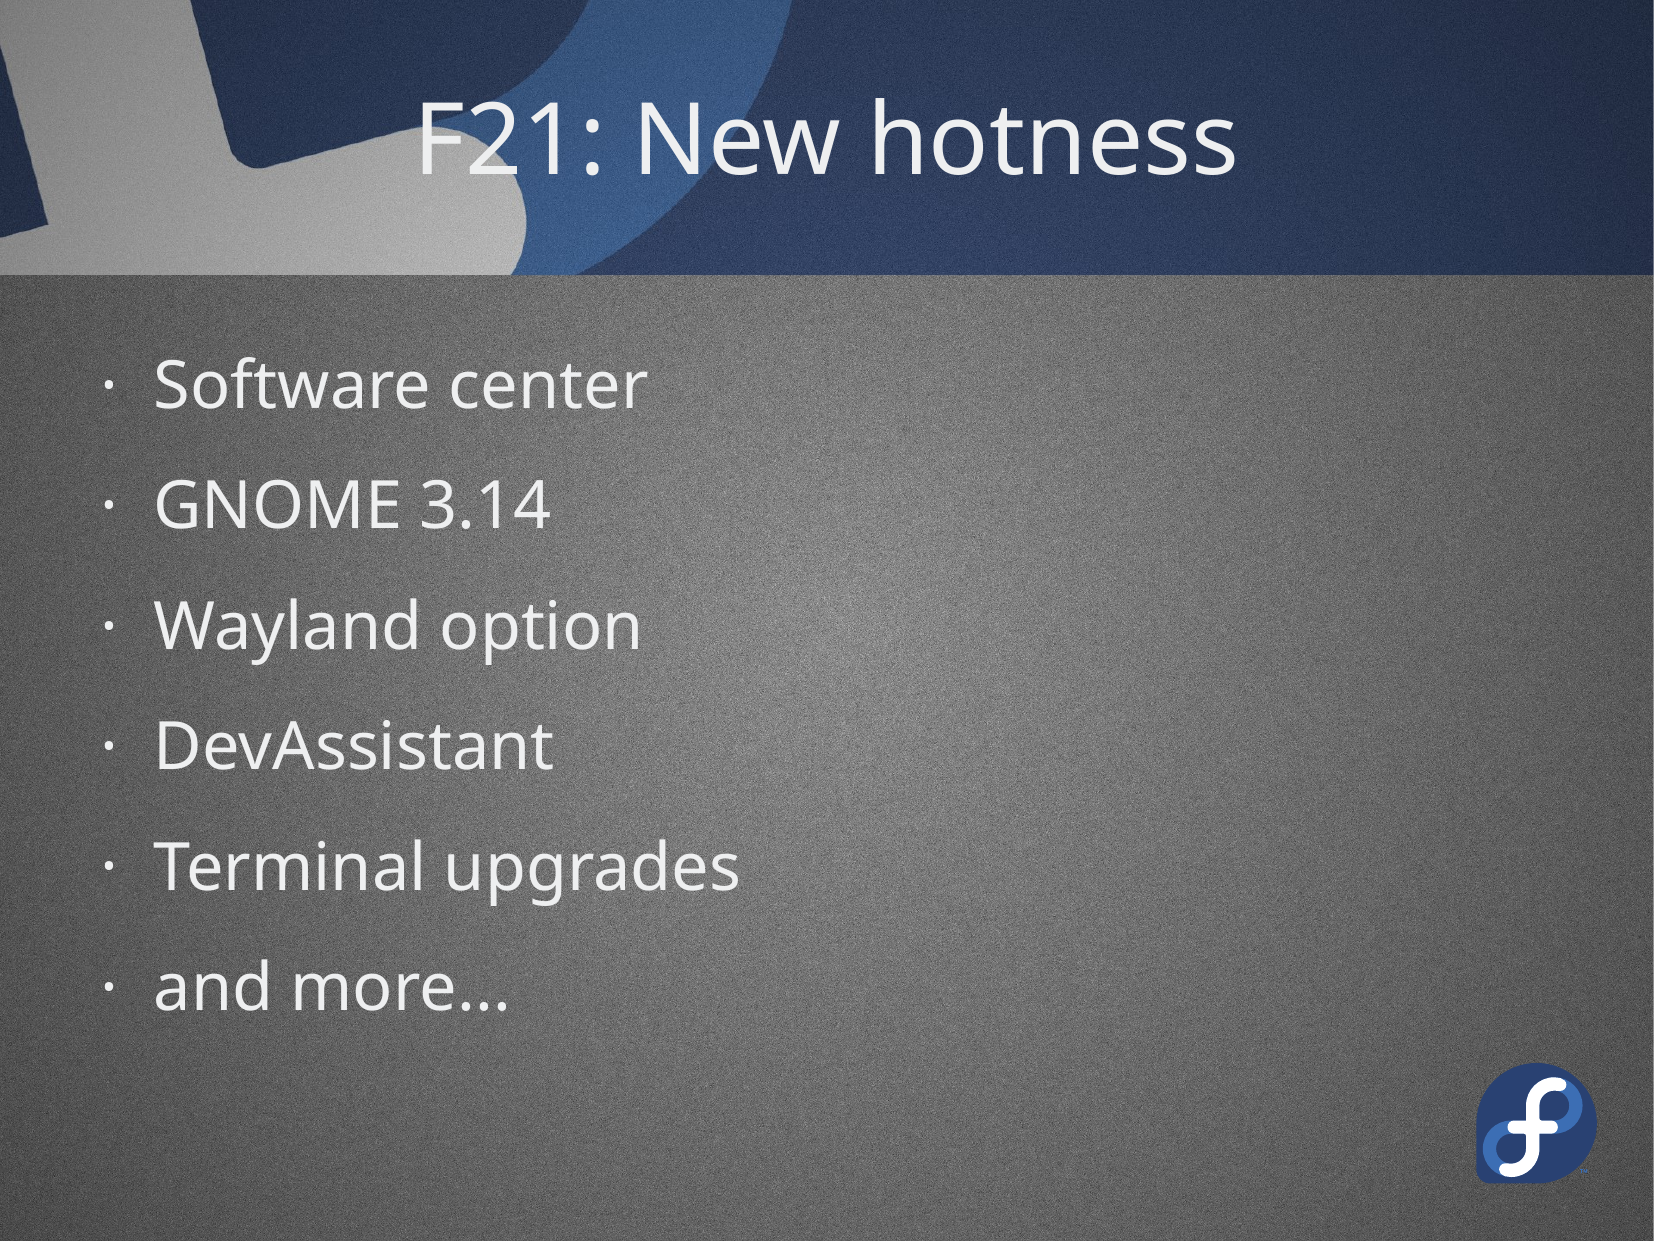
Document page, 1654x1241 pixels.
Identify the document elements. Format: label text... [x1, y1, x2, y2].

list Software center GNOME 3.14 Wayland option DevAssistant Terminal upgrades and more... [82, 337, 1571, 1057]
picture [0, 0, 1654, 1241]
title F21: New hotness [82, 31, 1571, 239]
